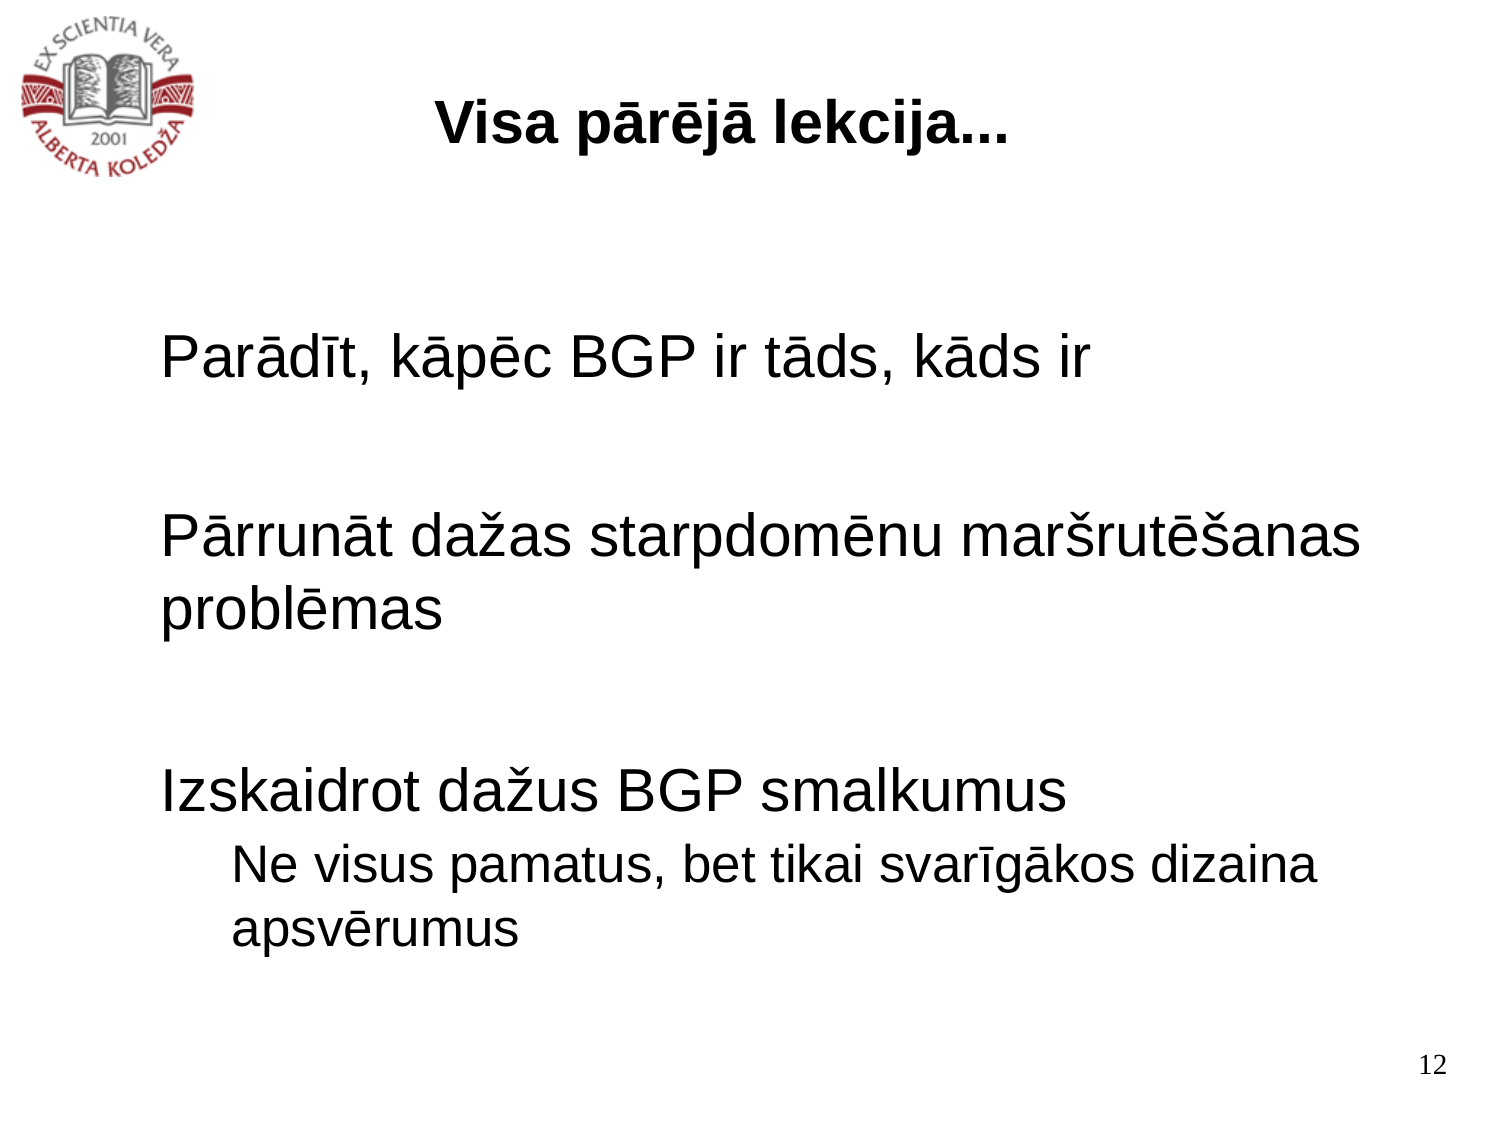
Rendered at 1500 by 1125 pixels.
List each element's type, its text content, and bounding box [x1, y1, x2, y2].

title Visa pārējā lekcija... [50, 62, 1374, 175]
picture [21, 16, 194, 177]
list Parādīt, kāpēc BGP ir tāds, kāds ir Pārrunāt dažas starpdomēnu maršrutēšanas problēmas Izskaidrot dažus BGP smalkumus Ne visus pamatus, bet tikai svarīgākos dizaina apsvērumus [74, 200, 1463, 1101]
